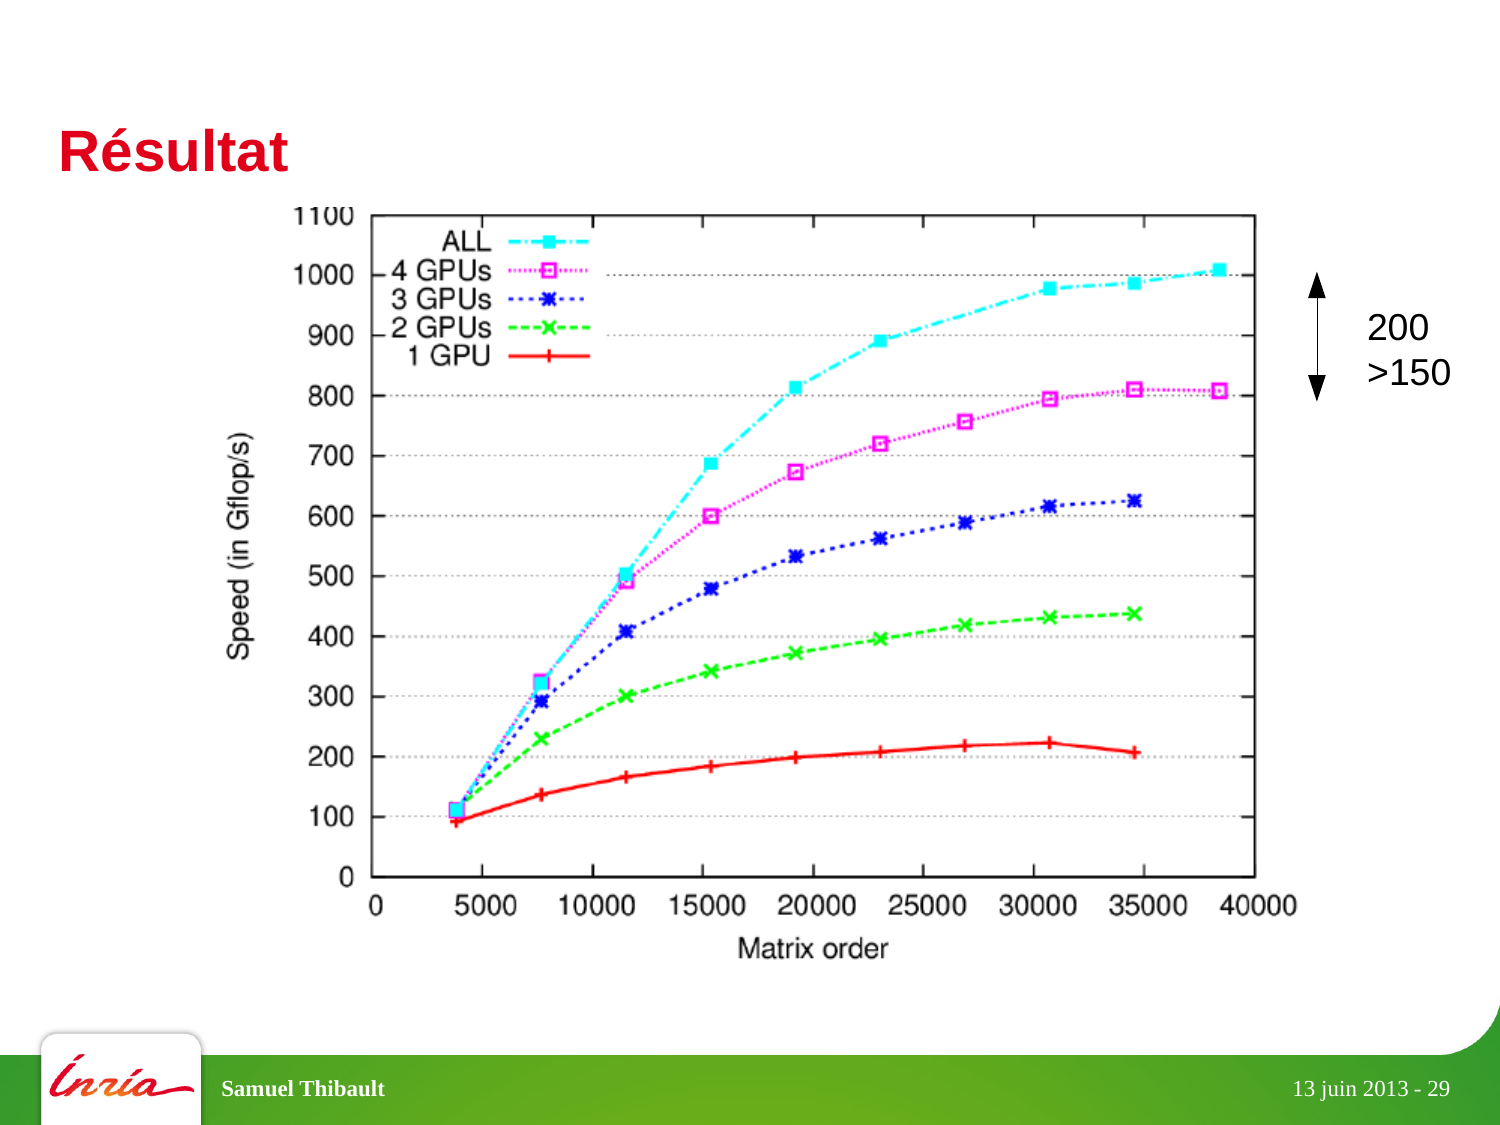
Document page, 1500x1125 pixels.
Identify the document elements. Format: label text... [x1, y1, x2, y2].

text_box 200 >150 [1352, 295, 1467, 401]
picture [0, 207, 1500, 1125]
title Résultat [59, 59, 1477, 237]
